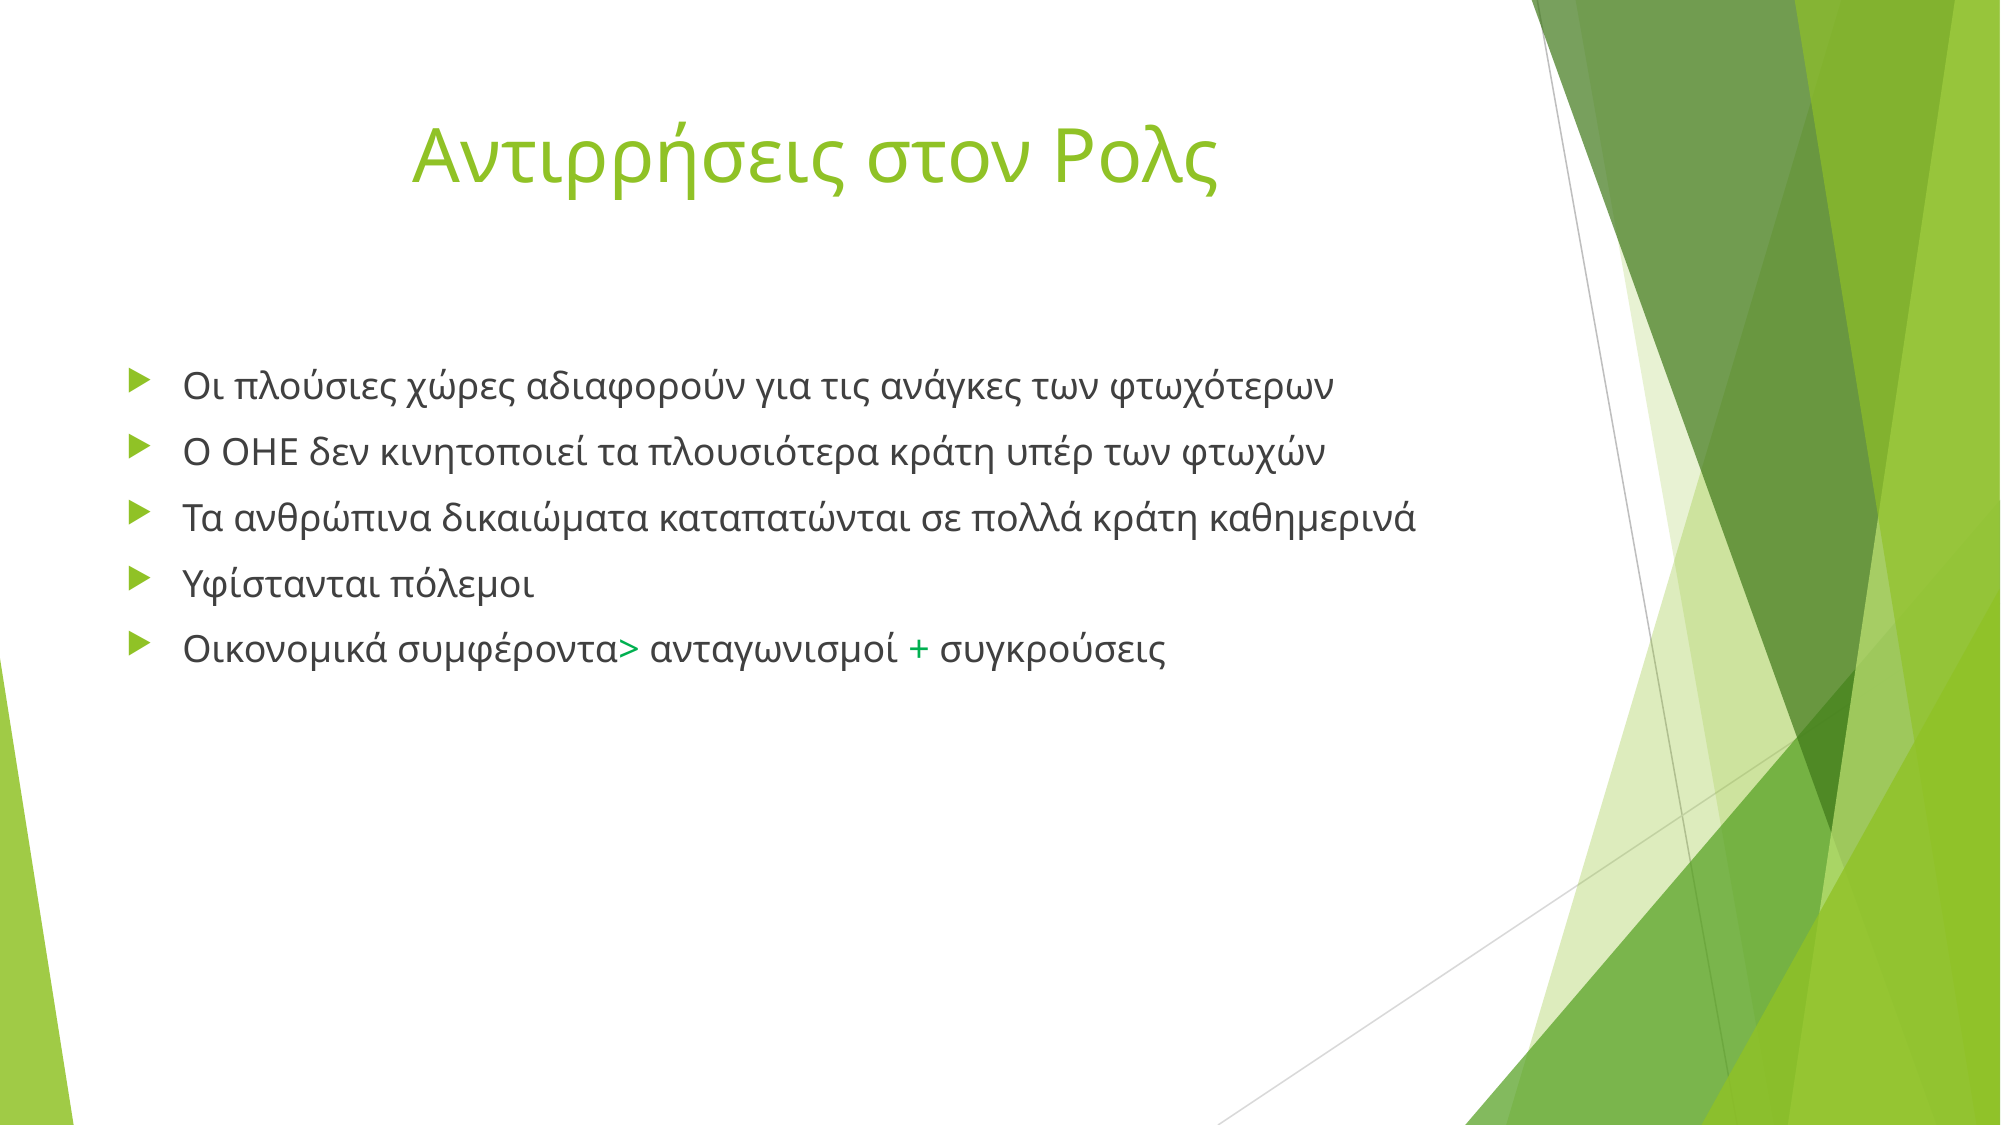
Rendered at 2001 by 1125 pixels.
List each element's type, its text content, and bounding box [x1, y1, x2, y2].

list Οι πλούσιες χώρες αδιαφορούν για τις ανάγκες των φτωχότερων Ο ΟΗΕ δεν κινητοποιεί τα πλουσιότερα κράτη υπέρ των φτωχών Τα ανθρώπινα δικαιώματα καταπατώνται σε πολλά κράτη καθημερινά Υφίστανται πόλεμοι Οικονομικά συμφέροντα> ανταγωνισμοί + συγκρούσεις [111, 354, 1522, 992]
title Αντιρρήσεις στον Ρολς [111, 99, 1522, 317]
